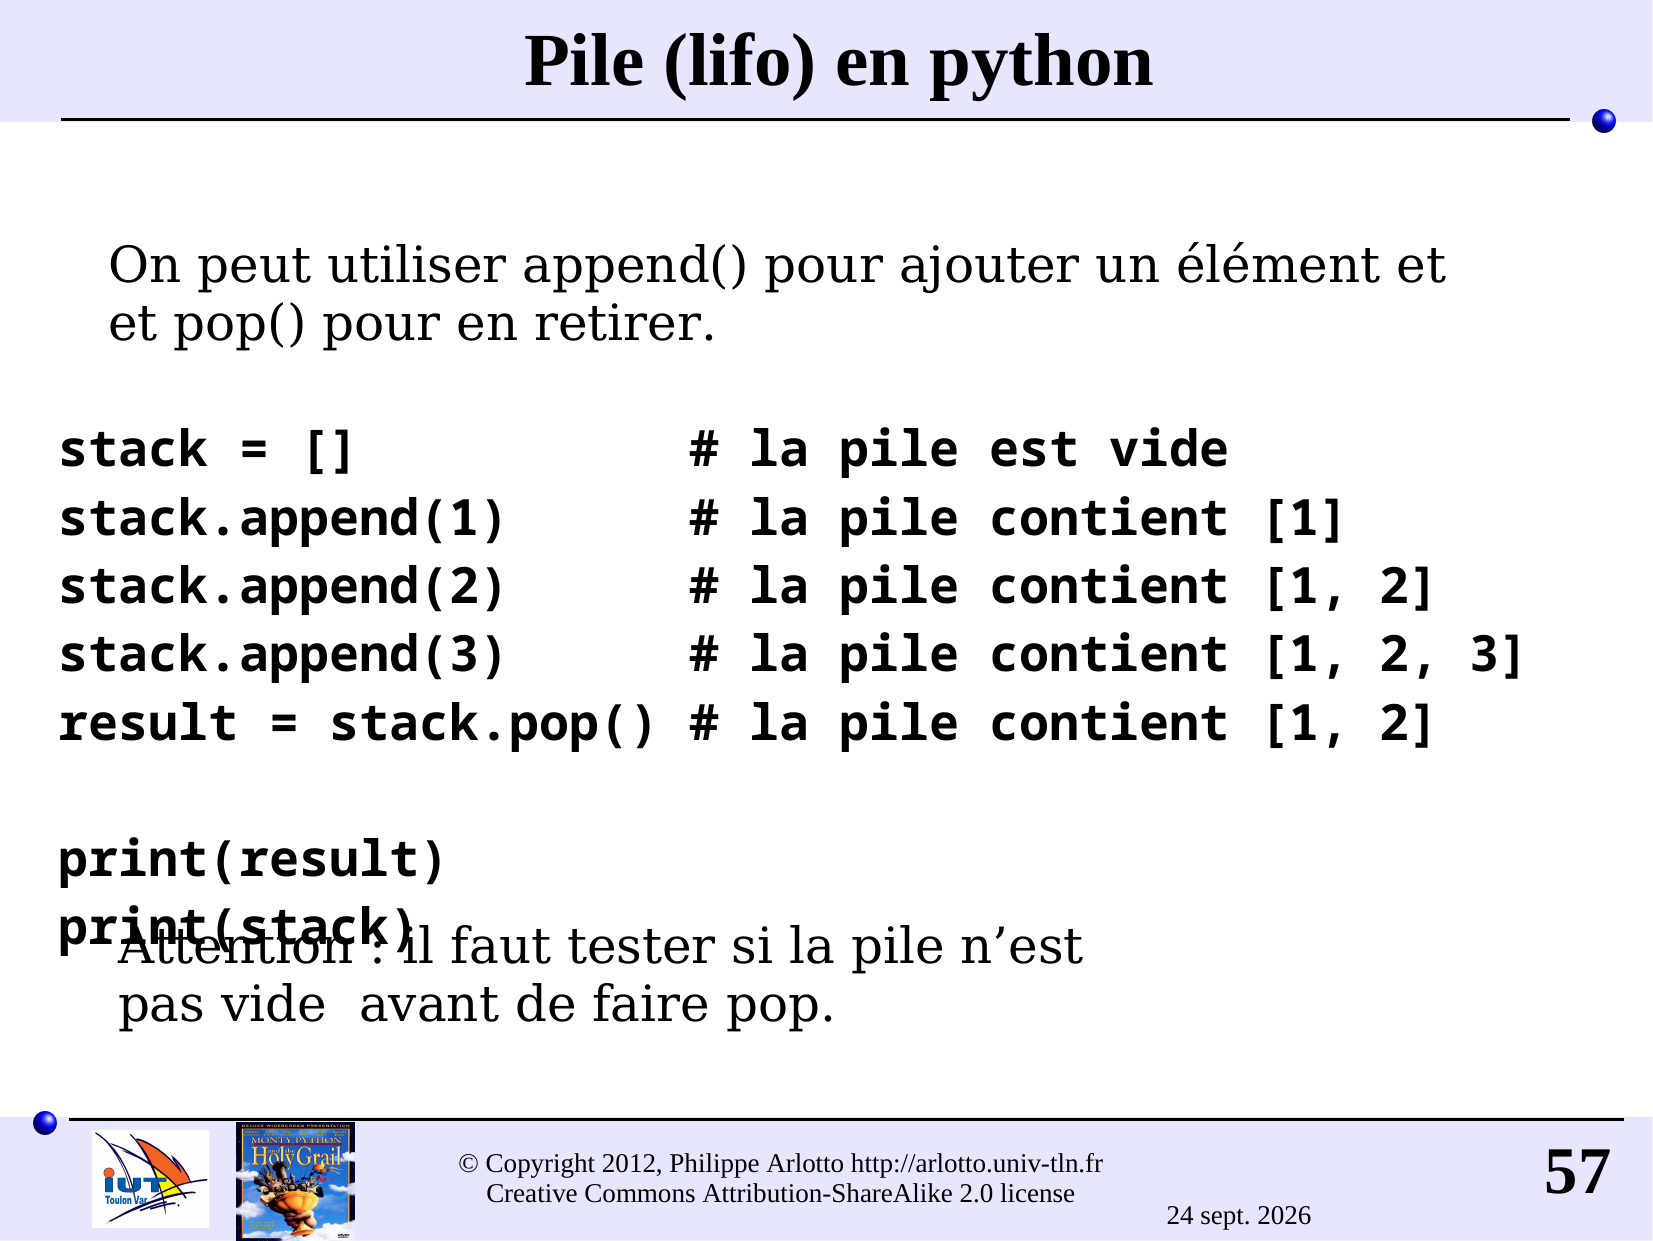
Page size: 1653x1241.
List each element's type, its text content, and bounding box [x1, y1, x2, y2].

title Pile (lifo) en python [95, 14, 1585, 107]
text_box On peut utiliser append() pour ajouter un élément et et pop() pour en retirer. [108, 236, 1447, 353]
text_box Attention : il faut tester si la pile n’est pas vide avant de faire pop. [118, 916, 1182, 1034]
text_box stack = [] # la pile est vide stack.append(1) # la pile contient [1] stack.append(2) # la pile contient [1, 2] stack.append(3) # la pile contient [1, 2, 3] result = stack.pop() # la pile contient [1, 2] print(result) print(stack) [59, 413, 1565, 888]
picture [236, 1122, 355, 1241]
